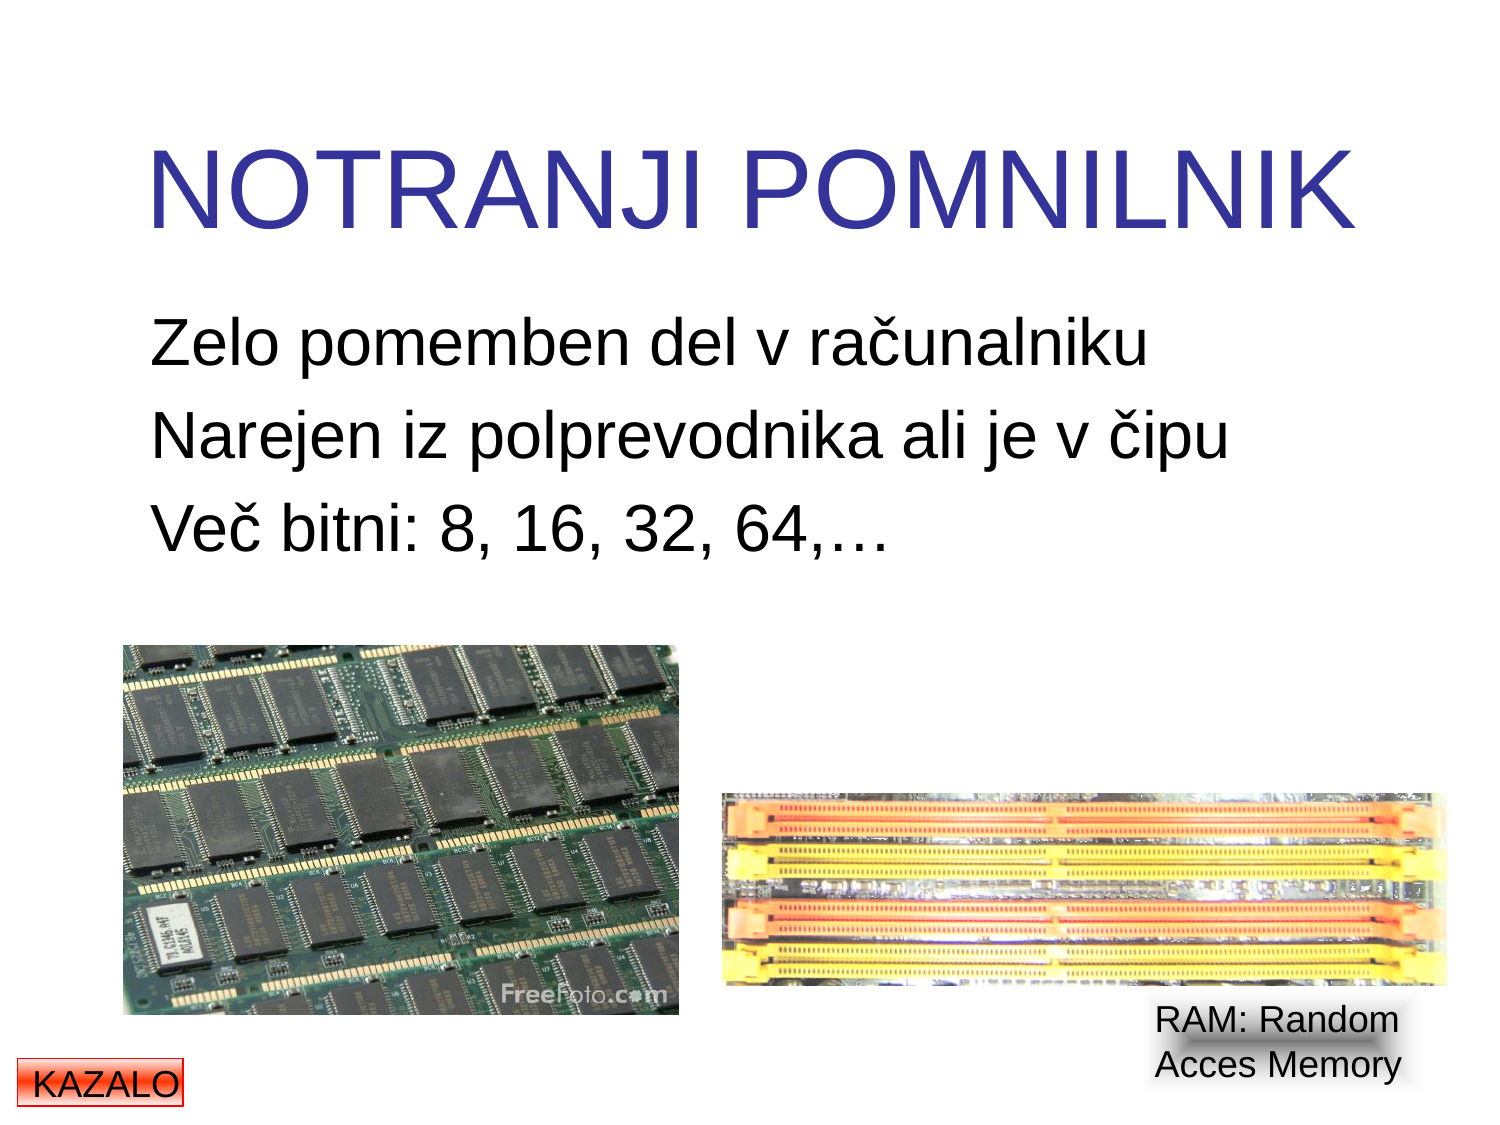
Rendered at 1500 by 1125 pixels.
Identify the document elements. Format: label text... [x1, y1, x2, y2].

text_box KAZALO [17, 1058, 183, 1106]
title NOTRANJI POMNILNIK [76, 90, 1427, 278]
list Zelo pomemben del v računalniku Narejen iz polprevodnika ali je v čipu Več bitni: 8, 16, 32, 64,… [135, 290, 1283, 587]
picture [0, 0, 1500, 1125]
text_box RAM: Random Acces Memory [1139, 987, 1424, 1093]
